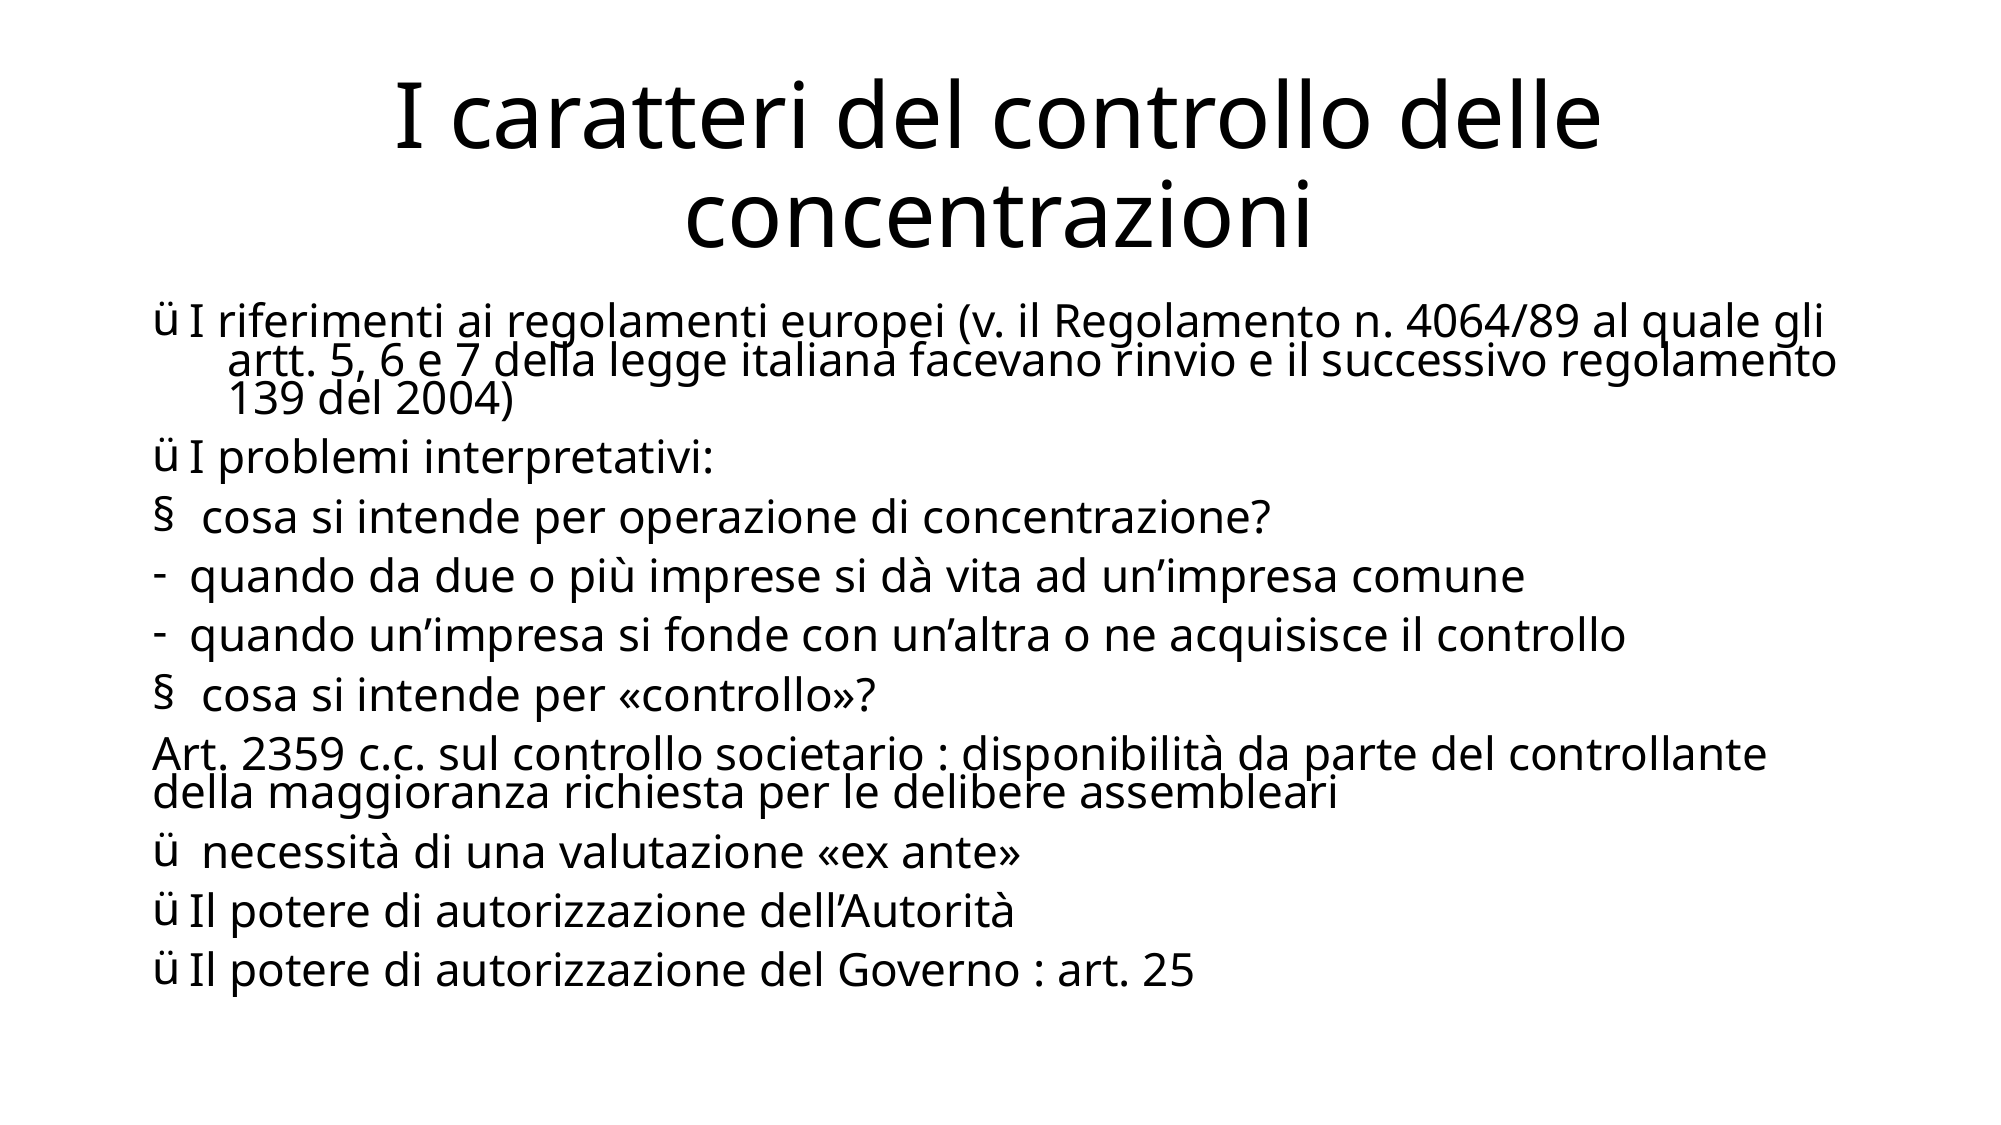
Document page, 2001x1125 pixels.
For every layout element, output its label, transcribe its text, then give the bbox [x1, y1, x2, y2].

list I riferimenti ai regolamenti europei (v. il Regolamento n. 4064/89 al quale gli artt. 5, 6 e 7 della legge italiana facevano rinvio e il successivo regolamento 139 del 2004) I problemi interpretativi: cosa si intende per operazione di concentrazione? quando da due o più imprese si dà vita ad un’impresa comune quando un’impresa si fonde con un’altra o ne acquisisce il controllo cosa si intende per «controllo»? Art. 2359 c.c. sul controllo societario : disponibilità da parte del controllante della maggioranza richiesta per le delibere assembleari necessità di una valutazione «ex ante» Il potere di autorizzazione dell’Autorità Il potere di autorizzazione del Governo : art. 25 [137, 299, 1863, 1014]
title I caratteri del controllo delle concentrazioni [137, 59, 1863, 278]
